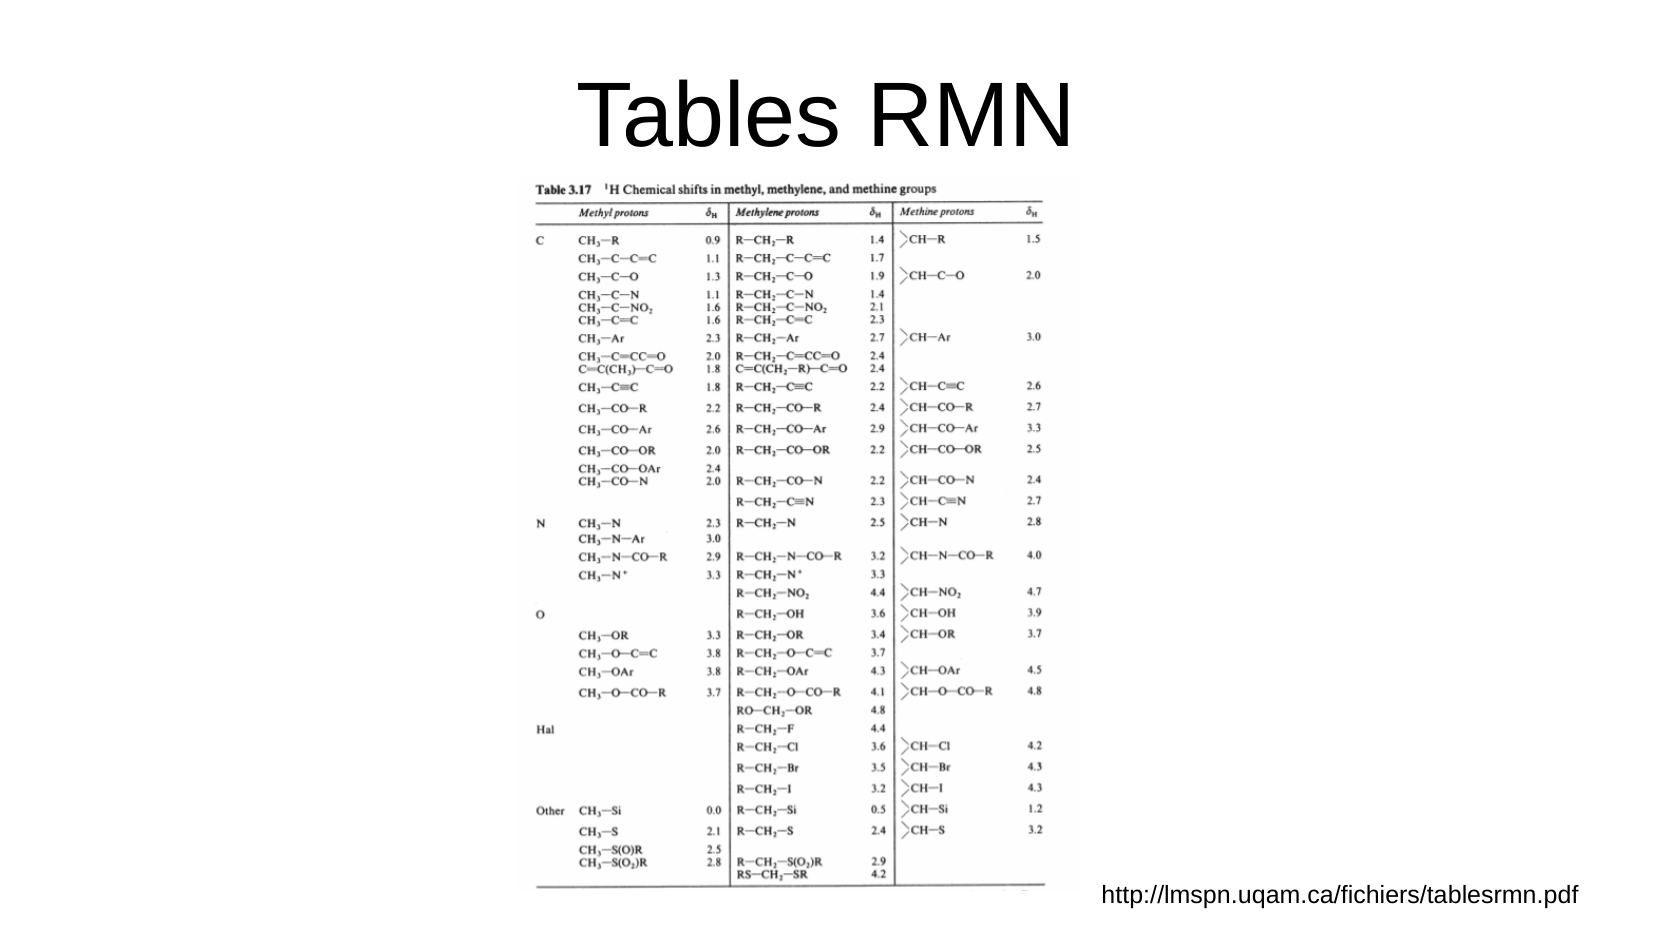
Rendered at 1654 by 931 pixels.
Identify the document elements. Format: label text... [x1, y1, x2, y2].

title Tables RMN [82, 37, 1571, 193]
text_box http://lmspn.uqam.ca/fichiers/tablesrmn.pdf [1086, 873, 1654, 931]
picture [507, 177, 1113, 891]
